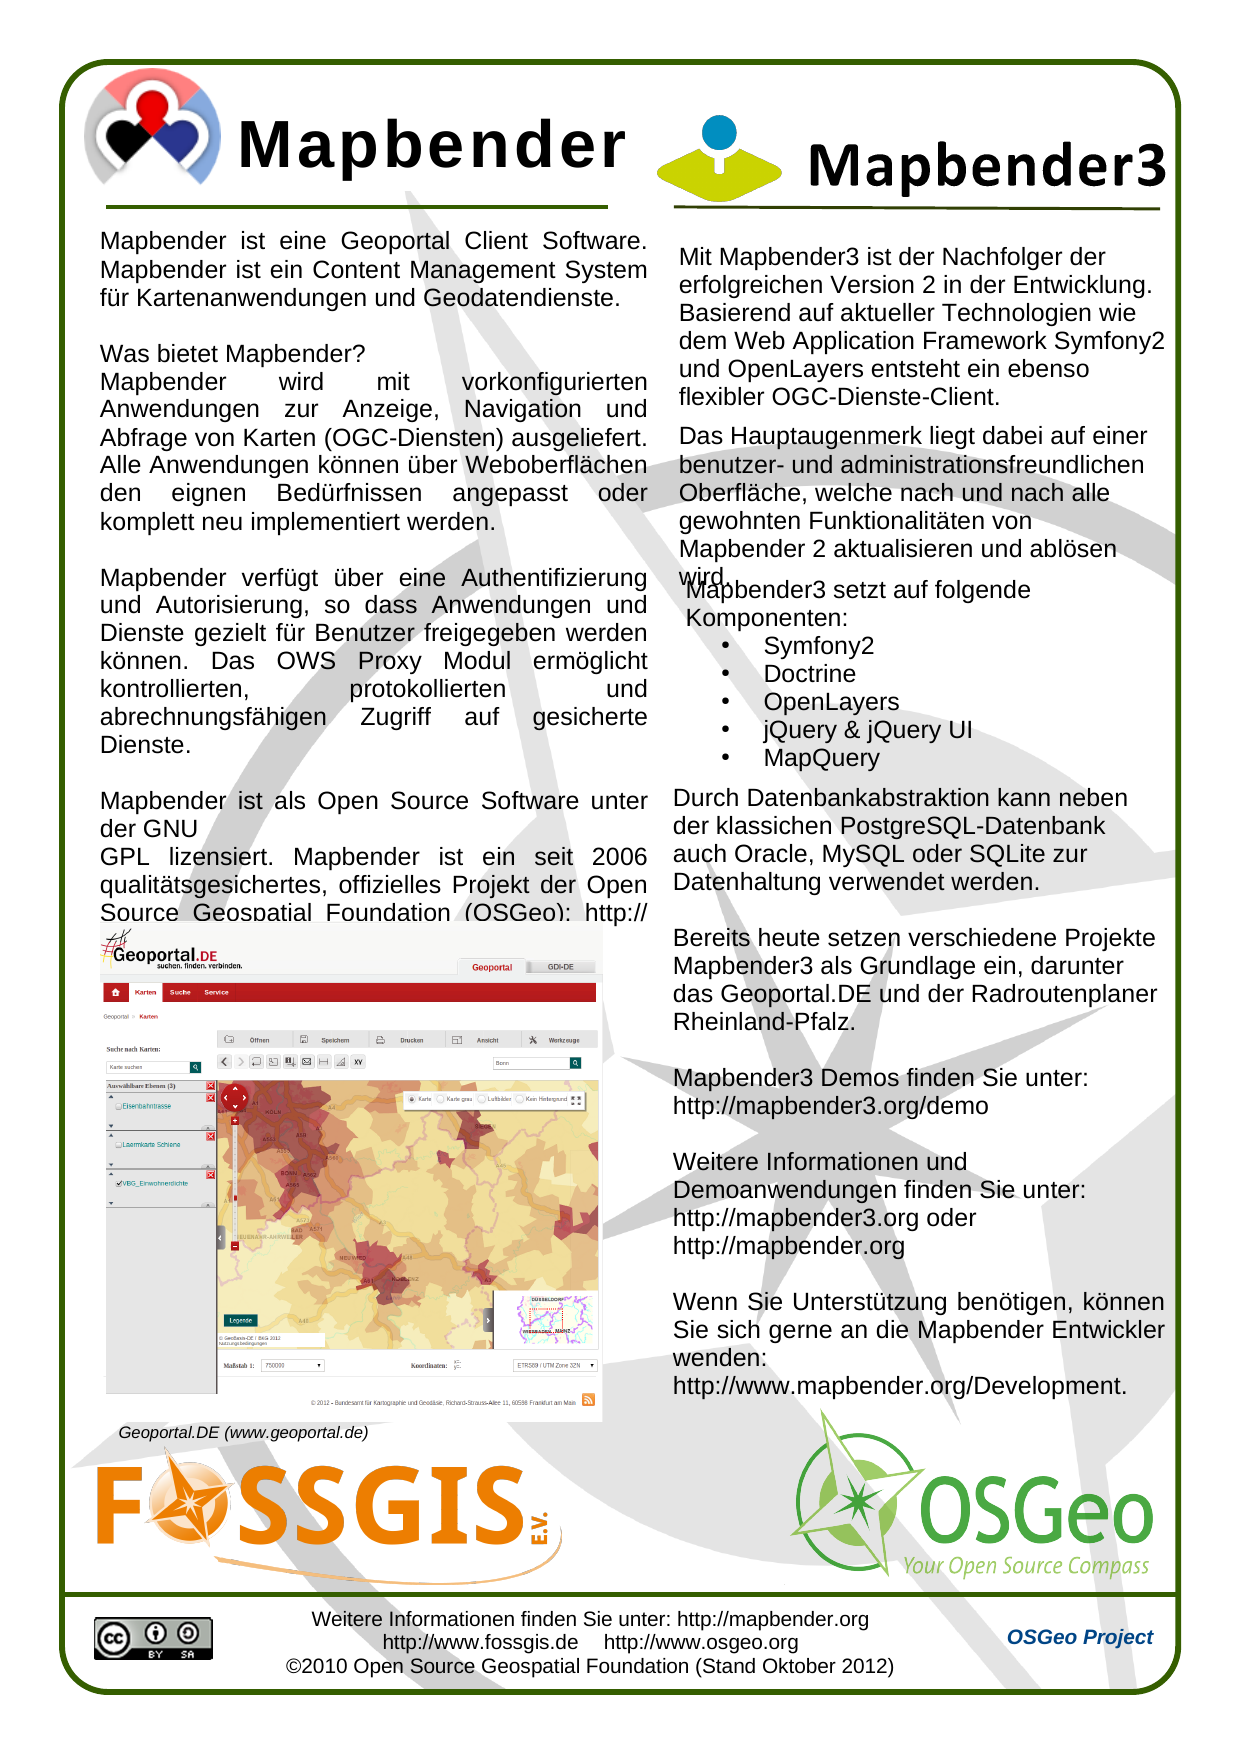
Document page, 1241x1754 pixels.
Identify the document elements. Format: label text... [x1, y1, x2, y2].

picture [702, 550, 709, 556]
picture [664, 544, 1175, 776]
picture [685, 544, 692, 554]
picture [65, 68, 1175, 1592]
picture [984, 544, 990, 556]
picture [1156, 1664, 1179, 1690]
picture [65, 1597, 1175, 1689]
text_box Mapbender ist eine Geoportal Client Software. Mapbender ist ein Content Management System für Kartenanwendungen und Geodatendienste. Was bietet Mapbender? Mapbender wird mit vorkonfigurierten Anwendungen zur Anzeige, Navigation und Abfrage von Karten (OGC-Diensten) ausgeliefert. Alle Anwendungen können über Weboberflächen den eignen Bedürfnissen angepasst oder komplett neu implementiert werden. Mapbender verfügt über eine Authentifizierung und Autorisierung, so dass Anwendungen und Dienste gezielt für Benutzer freigegeben werden können. Das OWS Proxy Modul ermöglicht kontrollierten, protokollierten und abrechnungsfähigen Zugriff auf gesicherte Dienste. Mapbender ist als Open Source Software unter der GNU GPL lizensiert. Mapbender ist ein seit 2006 qualitätsgesichertes, offizielles Projekt der Open Source Geospatial Foundation (OSGeo): http://mapbender.osgeo.org [85, 219, 664, 999]
text_box Durch Datenbankabstraktion kann neben der klassichen PostgreSQL-Datenbank auch Oracle, MySQL oder SQLite zur Datenhaltung verwendet werden. Bereits heute setzen verschiedene Projekte Mapbender3 als Grundlage ein, darunter das Geoportal.DE und der Radroutenplaner Rheinland-Pfalz. Mapbender3 Demos finden Sie unter: http://mapbender3.org/demo Weitere Informationen und Demoanwendungen finden Sie unter: http://mapbender3.org oder http://mapbender.org Wenn Sie Unterstützung benötigen, können Sie sich gerne an die Mapbender Entwickler wenden: http://www.mapbender.org/Development. [658, 776, 1182, 1416]
text_box Mapbender [156, 99, 708, 214]
picture [772, 545, 779, 556]
text_box Geoportal.DE (www.geoportal.de) [103, 1422, 341, 1452]
picture [731, 545, 738, 556]
picture [1066, 545, 1074, 556]
picture [870, 544, 876, 556]
picture [62, 1666, 84, 1690]
text_box Mapbender3 setzt auf folgende Komponenten: Symfony2 Doctrine OpenLayers jQuery & jQuery UI MapQuery [670, 568, 1150, 776]
text_box Mit Mapbender3 ist der Nachfolger der erfolgreichen Version 2 in der Entwicklung. Basierend auf aktueller Technologien wie dem Web Application Framework Symfony2 und OpenLayers entsteht ein ebenso flexibler OGC-Dienste-Client. Das Hauptaugenmerk liegt dabei auf einer benutzer- und administrationsfreundlichen Oberfläche, welche nach und nach alle gewohnten Funktionalitäten von Mapbender 2 aktualisieren und ablösen wird. [664, 235, 1182, 544]
picture [1011, 545, 1018, 556]
picture [883, 550, 890, 556]
picture [717, 545, 724, 556]
picture [1047, 545, 1054, 556]
picture [836, 550, 843, 556]
picture [1032, 550, 1039, 556]
